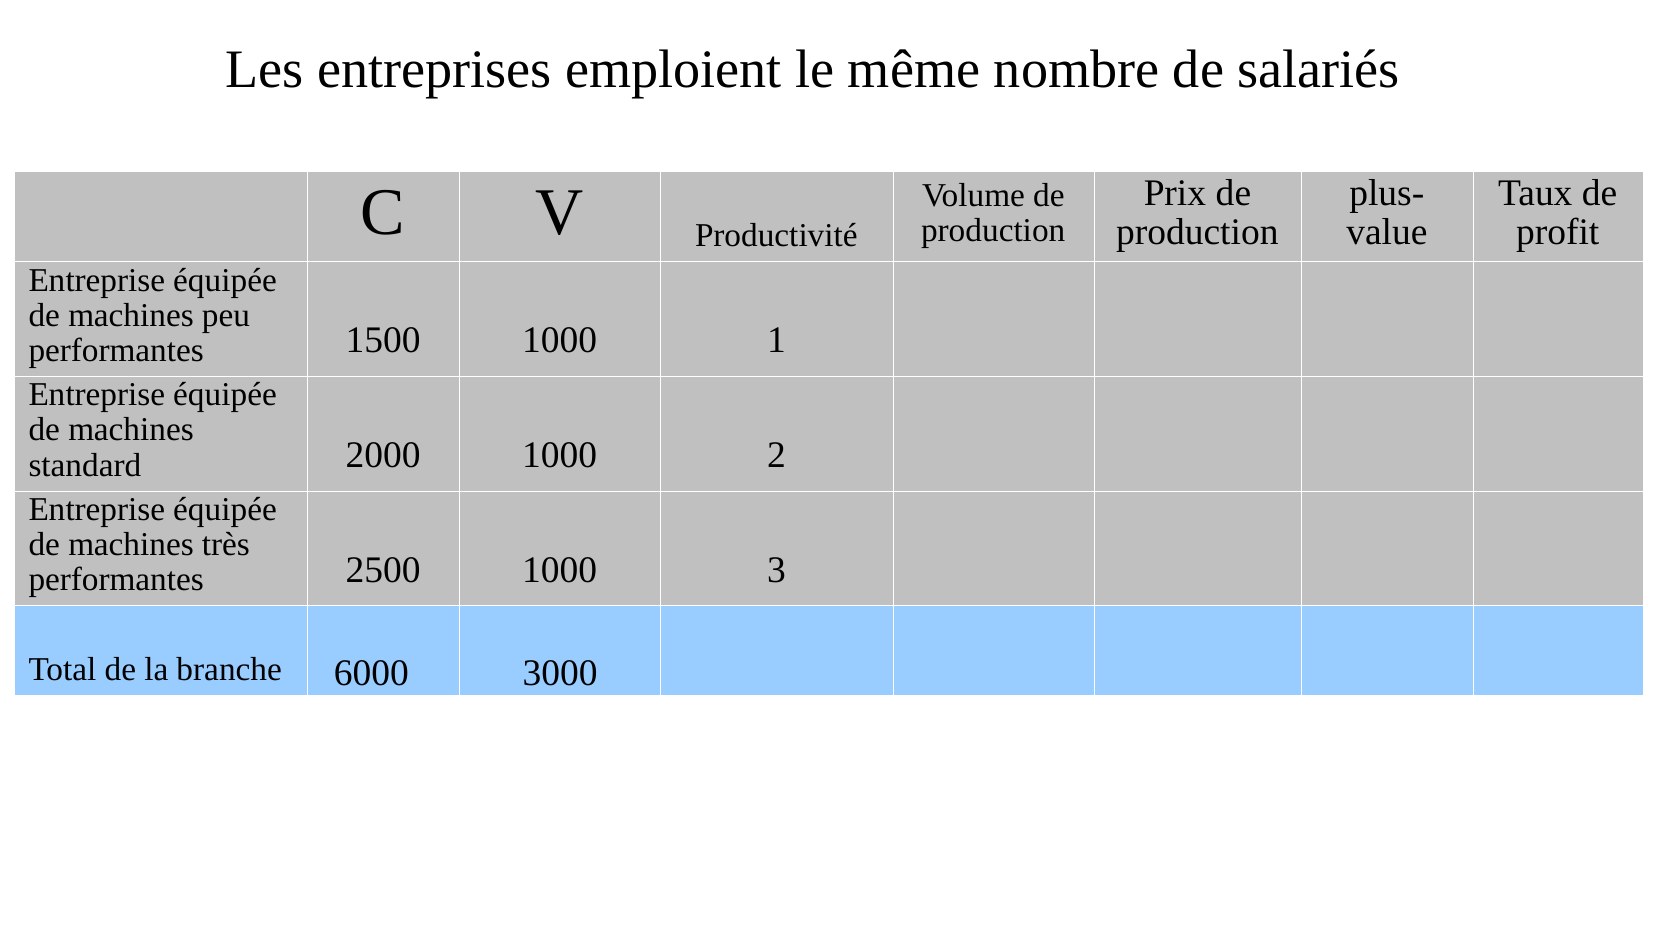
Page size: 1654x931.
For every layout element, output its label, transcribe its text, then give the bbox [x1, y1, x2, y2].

table_cell [1474, 262, 1643, 376]
text_box 6000 [376, 662, 385, 684]
table_cell 3 [661, 492, 893, 605]
table_cell [1302, 262, 1473, 376]
table_cell 1 [661, 262, 893, 376]
table_cell Entreprise équipée de machines très performantes [15, 492, 307, 605]
table_cell 2 [661, 377, 893, 491]
text_box 6000 [338, 672, 347, 684]
table_header C [308, 172, 459, 261]
table_cell [1474, 377, 1643, 491]
table_header [15, 172, 307, 261]
table_cell 1500 [308, 262, 459, 376]
table_header Productivité [661, 172, 893, 261]
table_cell [1302, 606, 1473, 695]
table_header Volume de production [894, 172, 1094, 261]
table_cell [894, 492, 1094, 605]
table_cell 2500 [308, 492, 459, 605]
table_cell [894, 377, 1094, 491]
table_cell 2000 [308, 377, 459, 491]
table_header plus-value [1302, 172, 1473, 261]
table_cell [1095, 606, 1301, 695]
table_cell [1095, 492, 1301, 605]
table_cell [1095, 377, 1301, 491]
table_cell Entreprise équipée de machines standard [15, 377, 307, 491]
table_cell [308, 606, 459, 695]
text_box Les entreprises emploient le même nombre de salariés [156, 27, 1241, 130]
table_header Taux de profit [1474, 172, 1643, 261]
table_cell [1474, 606, 1643, 695]
table_cell Entreprise équipée de machines peu performantes [15, 262, 307, 376]
text_box 6000 [357, 662, 366, 684]
table_cell [1474, 492, 1643, 605]
text_box 6000 [395, 662, 404, 684]
text_box 3000 [507, 642, 621, 694]
table_cell [894, 262, 1094, 376]
table_cell [460, 606, 660, 695]
table_cell Total de la branche [15, 606, 307, 695]
table_cell [1095, 262, 1301, 376]
table_cell 1000 [460, 262, 660, 376]
text_box 6000 [318, 642, 432, 685]
table_cell [1302, 492, 1473, 605]
table_cell [894, 606, 1094, 695]
table_header Prix de production [1095, 172, 1301, 261]
table_cell [661, 606, 893, 695]
table_cell 1000 [460, 492, 660, 605]
table_cell [1302, 377, 1473, 491]
table_header V [460, 172, 660, 261]
table_cell 1000 [460, 377, 660, 491]
